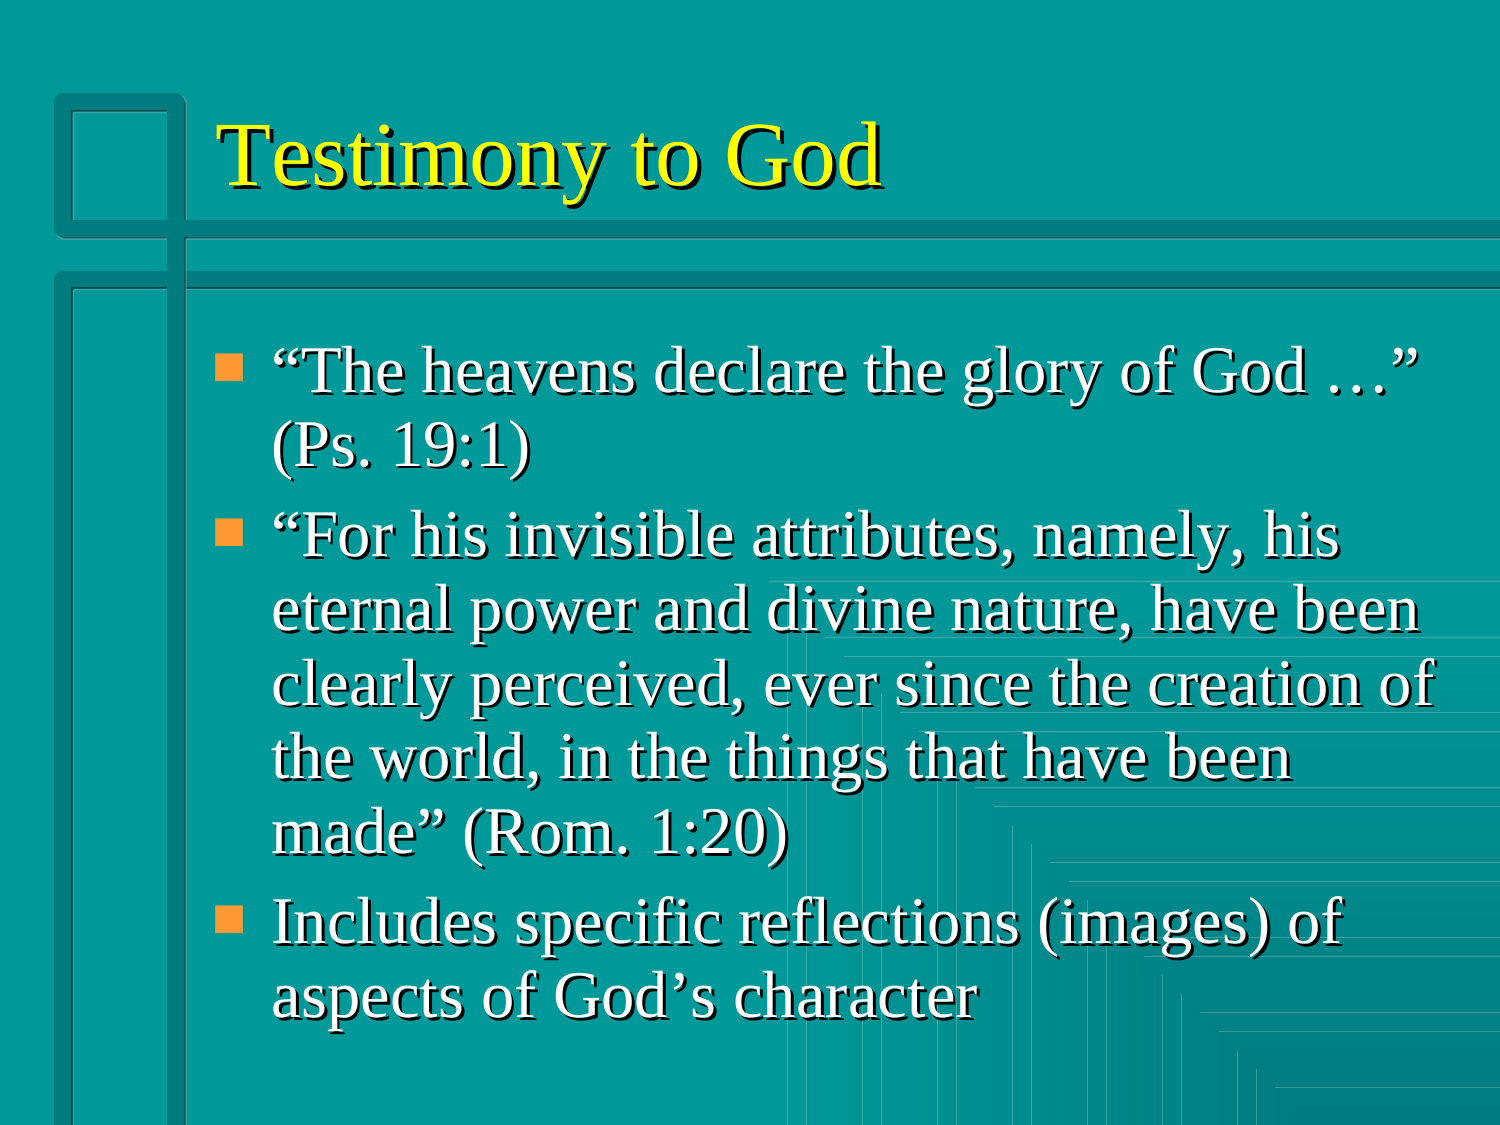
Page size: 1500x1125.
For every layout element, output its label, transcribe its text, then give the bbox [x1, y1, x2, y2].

title Testimony to God [200, 34, 1476, 213]
list “The heavens declare the glory of God …” (Ps. 19:1) “For his invisible attributes, namely, his eternal power and divine nature, have been clearly perceived, ever since the creation of the world, in the things that have been made” (Rom. 1:20) Includes specific reflections (images) of aspects of God’s character [200, 324, 1476, 1040]
